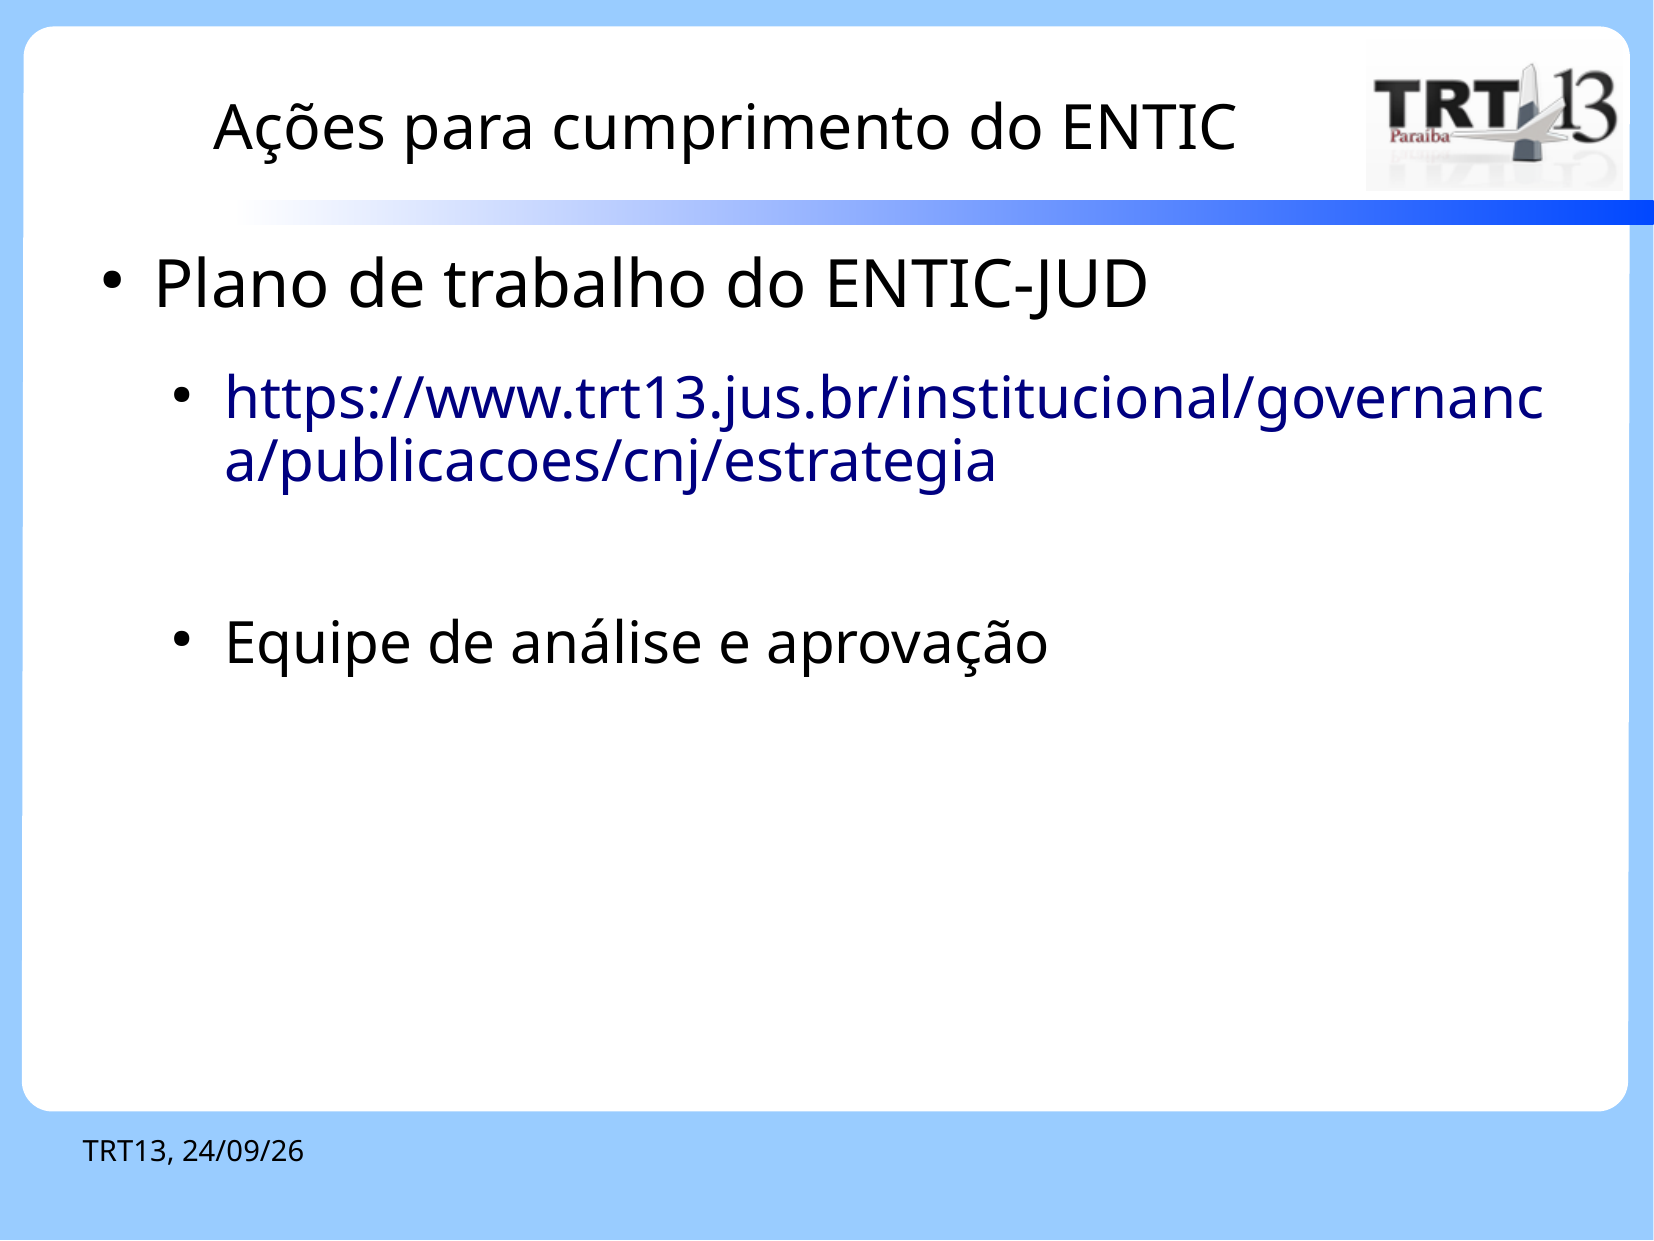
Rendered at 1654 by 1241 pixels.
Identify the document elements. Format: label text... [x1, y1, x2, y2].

list Plano de trabalho do ENTIC-JUD https://www.trt13.jus.br/institucional/governanca/publicacoes/cnj/estrategia Equipe de análise e aprovação [82, 236, 1571, 1055]
picture [1366, 39, 1623, 191]
title Ações para cumprimento do ENTIC [82, 49, 1371, 201]
